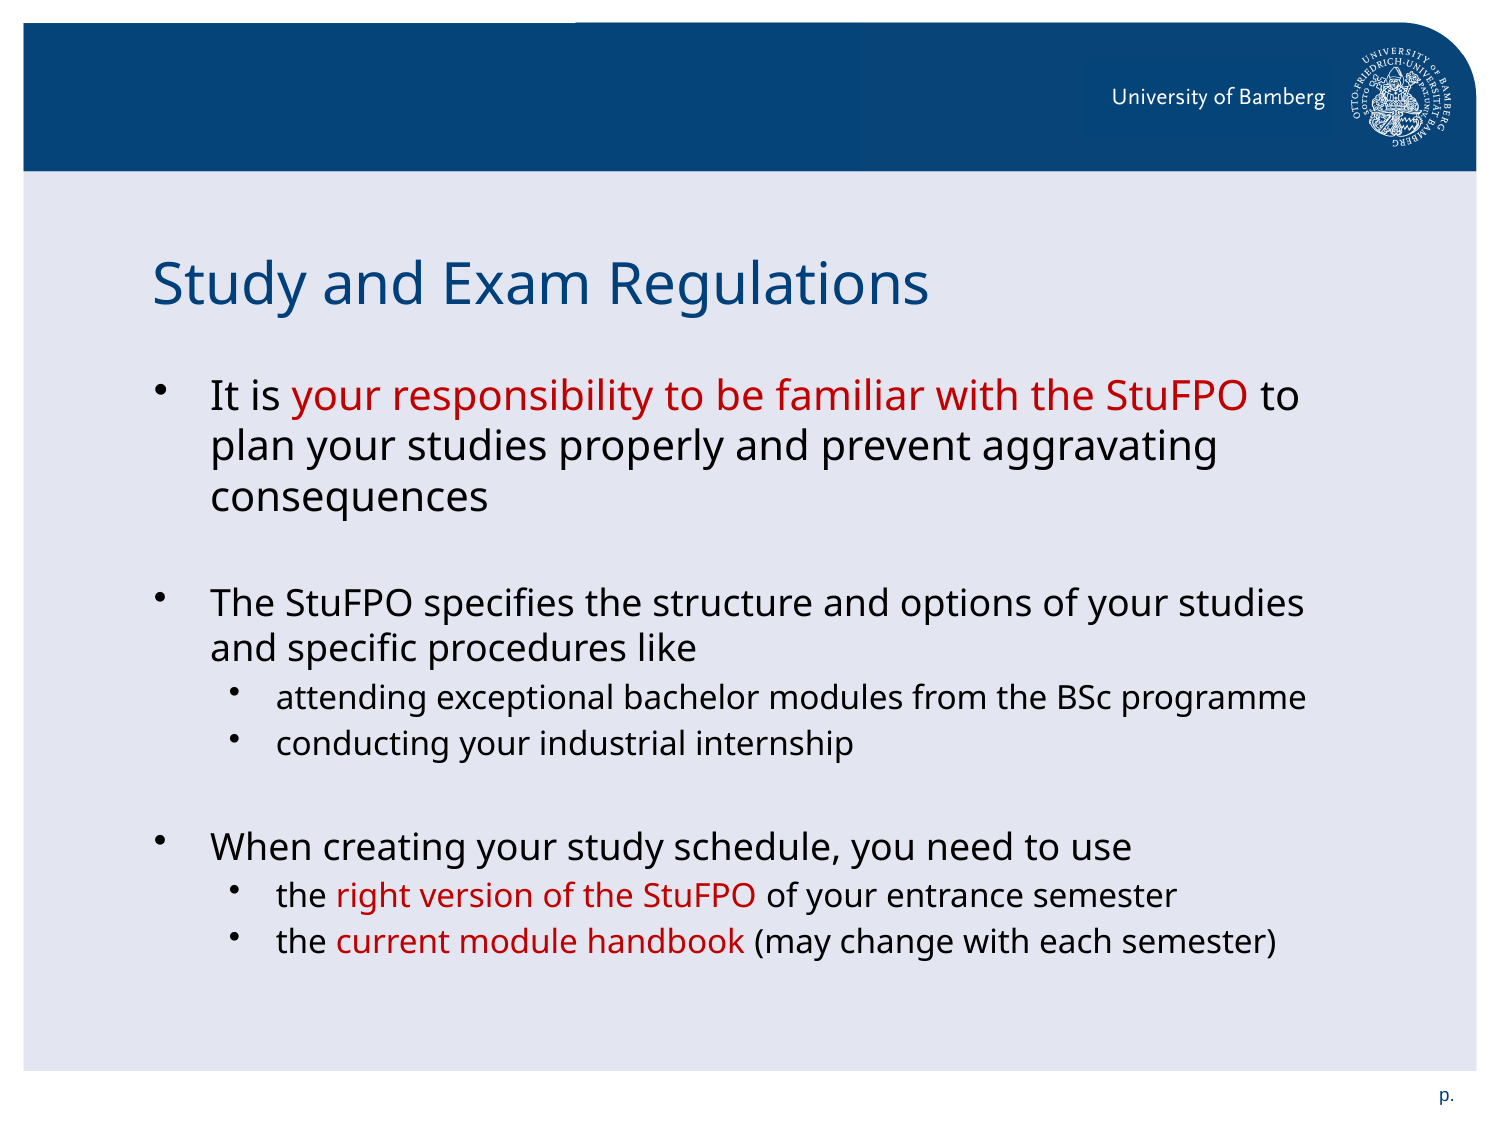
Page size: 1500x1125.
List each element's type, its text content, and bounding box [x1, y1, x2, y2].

text_box It is your responsibility to be familiar with the StuFPO to plan your studies properly and prevent aggravating consequences The StuFPO specifies the structure and options of your studies and specific procedures like attending exceptional bachelor modules from the BSc programme conducting your industrial internship When creating your study schedule, you need to use the right version of the StuFPO of your entrance semester the current module handbook (may change with each semester) [138, 361, 1364, 945]
title Study and Exam Regulations [137, 187, 1363, 375]
picture [0, 0, 1500, 1125]
